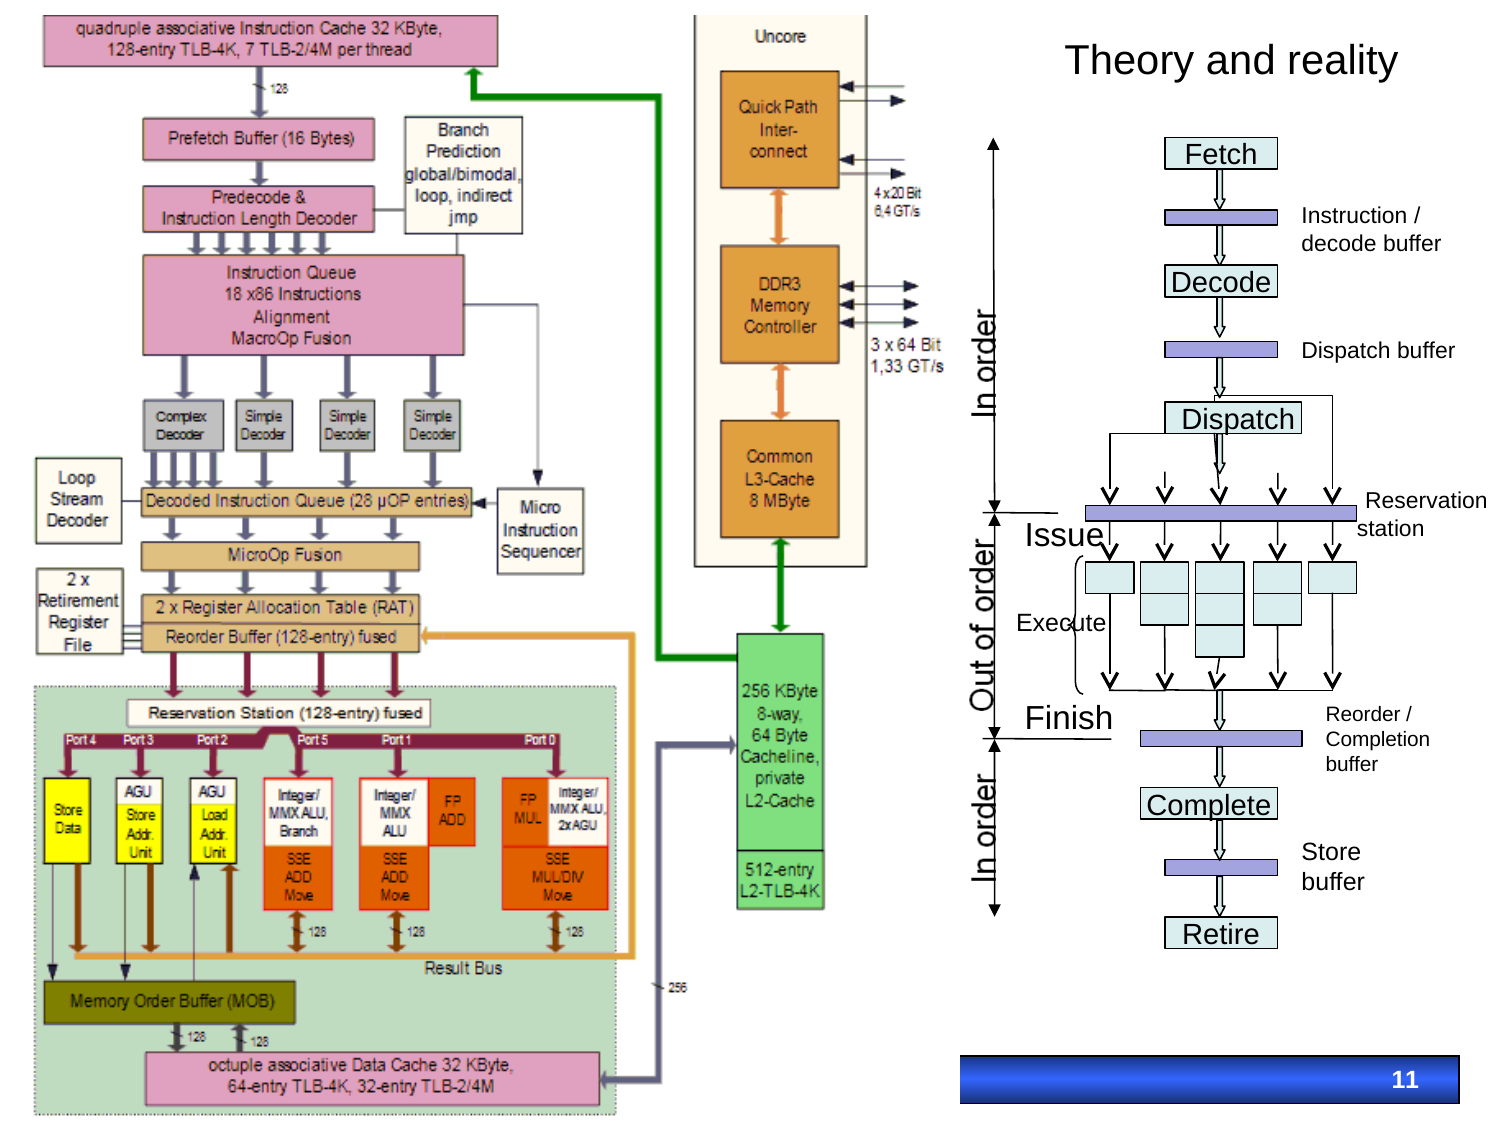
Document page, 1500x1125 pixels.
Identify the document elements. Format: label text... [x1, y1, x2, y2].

text_box Fetch [1164, 137, 1278, 170]
picture [26, 15, 1005, 1119]
text_box Instruction / decode buffer [1277, 191, 1469, 265]
text_box Decode [1164, 265, 1278, 297]
text_box Execute [1075, 596, 1114, 647]
text_box [1195, 562, 1244, 657]
text_box [1214, 297, 1226, 338]
text_box Reservation station [1334, 488, 1500, 538]
text_box [1217, 434, 1226, 474]
text_box Dispatch [1164, 401, 1302, 434]
text_box Issue [1001, 508, 1122, 559]
text_box [1308, 562, 1357, 594]
text_box [1253, 562, 1302, 626]
text_box Store buffer [1277, 840, 1399, 890]
text_box [1085, 562, 1134, 594]
text_box [1085, 505, 1357, 521]
text_box [1140, 562, 1189, 626]
text_box [1140, 691, 1302, 787]
text_box [1164, 820, 1277, 916]
text_box Reorder / Completion buffer [1302, 713, 1469, 763]
text_box [1164, 341, 1277, 396]
text_box Retire [1164, 916, 1278, 949]
text_box [1164, 170, 1277, 265]
text_box Execute [1003, 596, 1074, 647]
text_box Complete [1140, 787, 1278, 820]
text_box Dispatch buffer [1277, 324, 1500, 374]
text_box Finish [1001, 691, 1122, 741]
text_box Theory and reality [1034, 25, 1414, 91]
